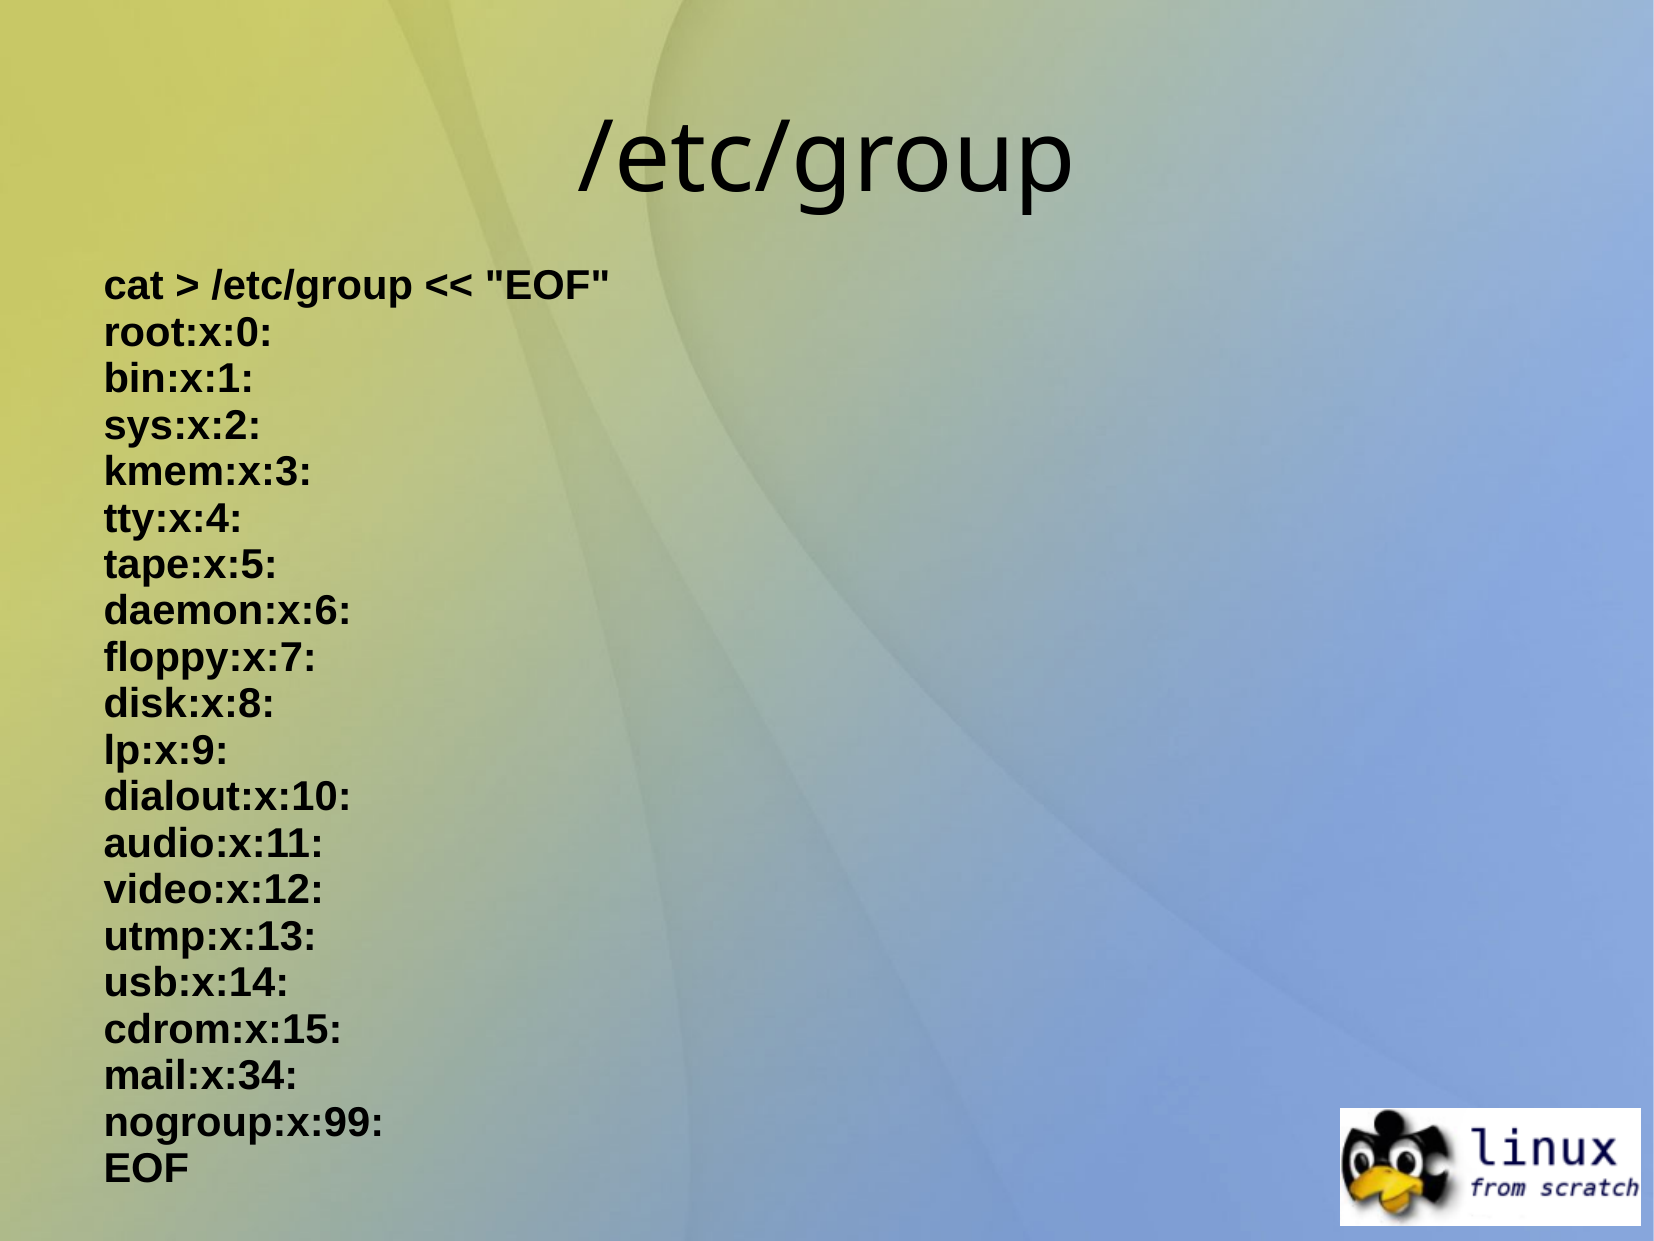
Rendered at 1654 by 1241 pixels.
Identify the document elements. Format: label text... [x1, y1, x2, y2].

text_box cat > /etc/group << "EOF" root:x:0: bin:x:1: sys:x:2: kmem:x:3: tty:x:4: tape:x:5: daemon:x:6: floppy:x:7: disk:x:8: lp:x:9: dialout:x:10: audio:x:11: video:x:12: utmp:x:13: usb:x:14: cdrom:x:15: mail:x:34: nogroup:x:99: EOF [88, 254, 1552, 1199]
title /etc/group [82, 56, 1571, 250]
picture [0, 0, 1654, 1241]
